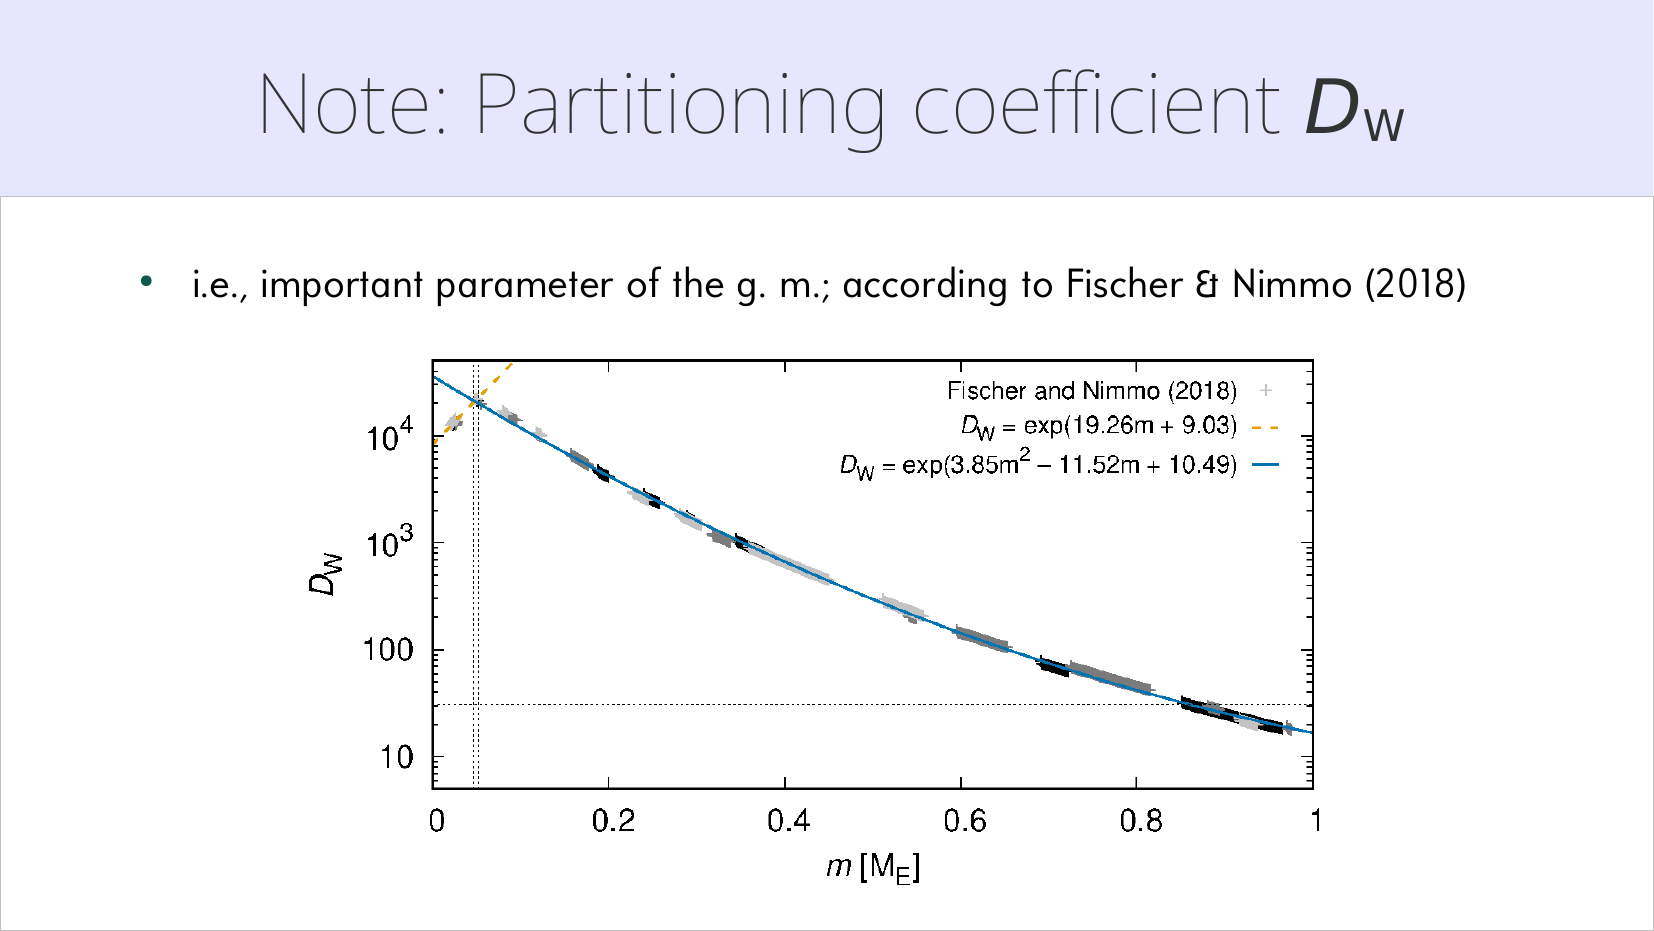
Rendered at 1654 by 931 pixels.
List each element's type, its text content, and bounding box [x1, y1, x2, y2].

list i.e., important parameter of the g. m.; according to Fischer & Nimmo (2018) [121, 258, 1534, 798]
title Note: Partitioning coefficient DW [124, 23, 1537, 179]
picture [309, 359, 1319, 886]
